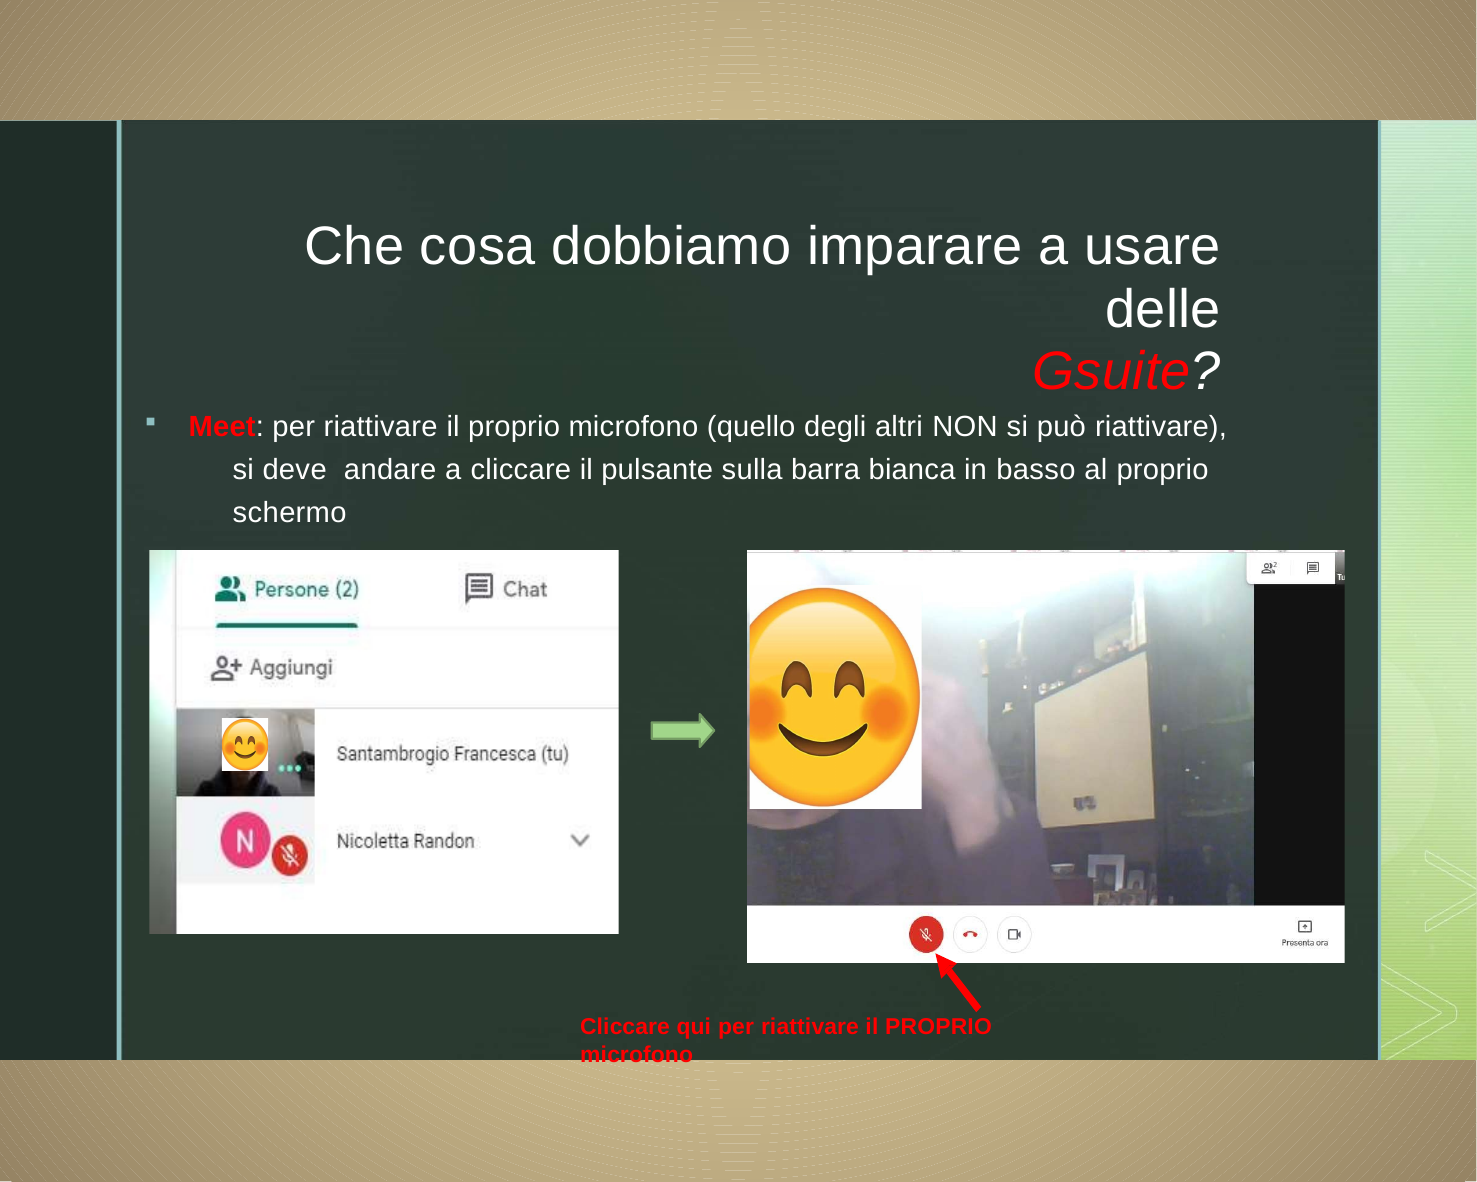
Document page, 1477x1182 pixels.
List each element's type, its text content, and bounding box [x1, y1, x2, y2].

text_box [747, 550, 1345, 1013]
text_box Meet: per riattivare il proprio microfono (quello degli altri NON si può riattivare), si deve andare a cliccare il pulsante sulla barra bianca in basso al proprio schermo [141, 398, 1248, 530]
title Che cosa dobbiamo imparare a usare delle Gsuite? [277, 210, 1321, 403]
text_box [653, 719, 712, 742]
text_box Cliccare qui per riattivare il PROPRIO microfono [578, 1009, 1074, 1068]
text_box [149, 550, 619, 934]
